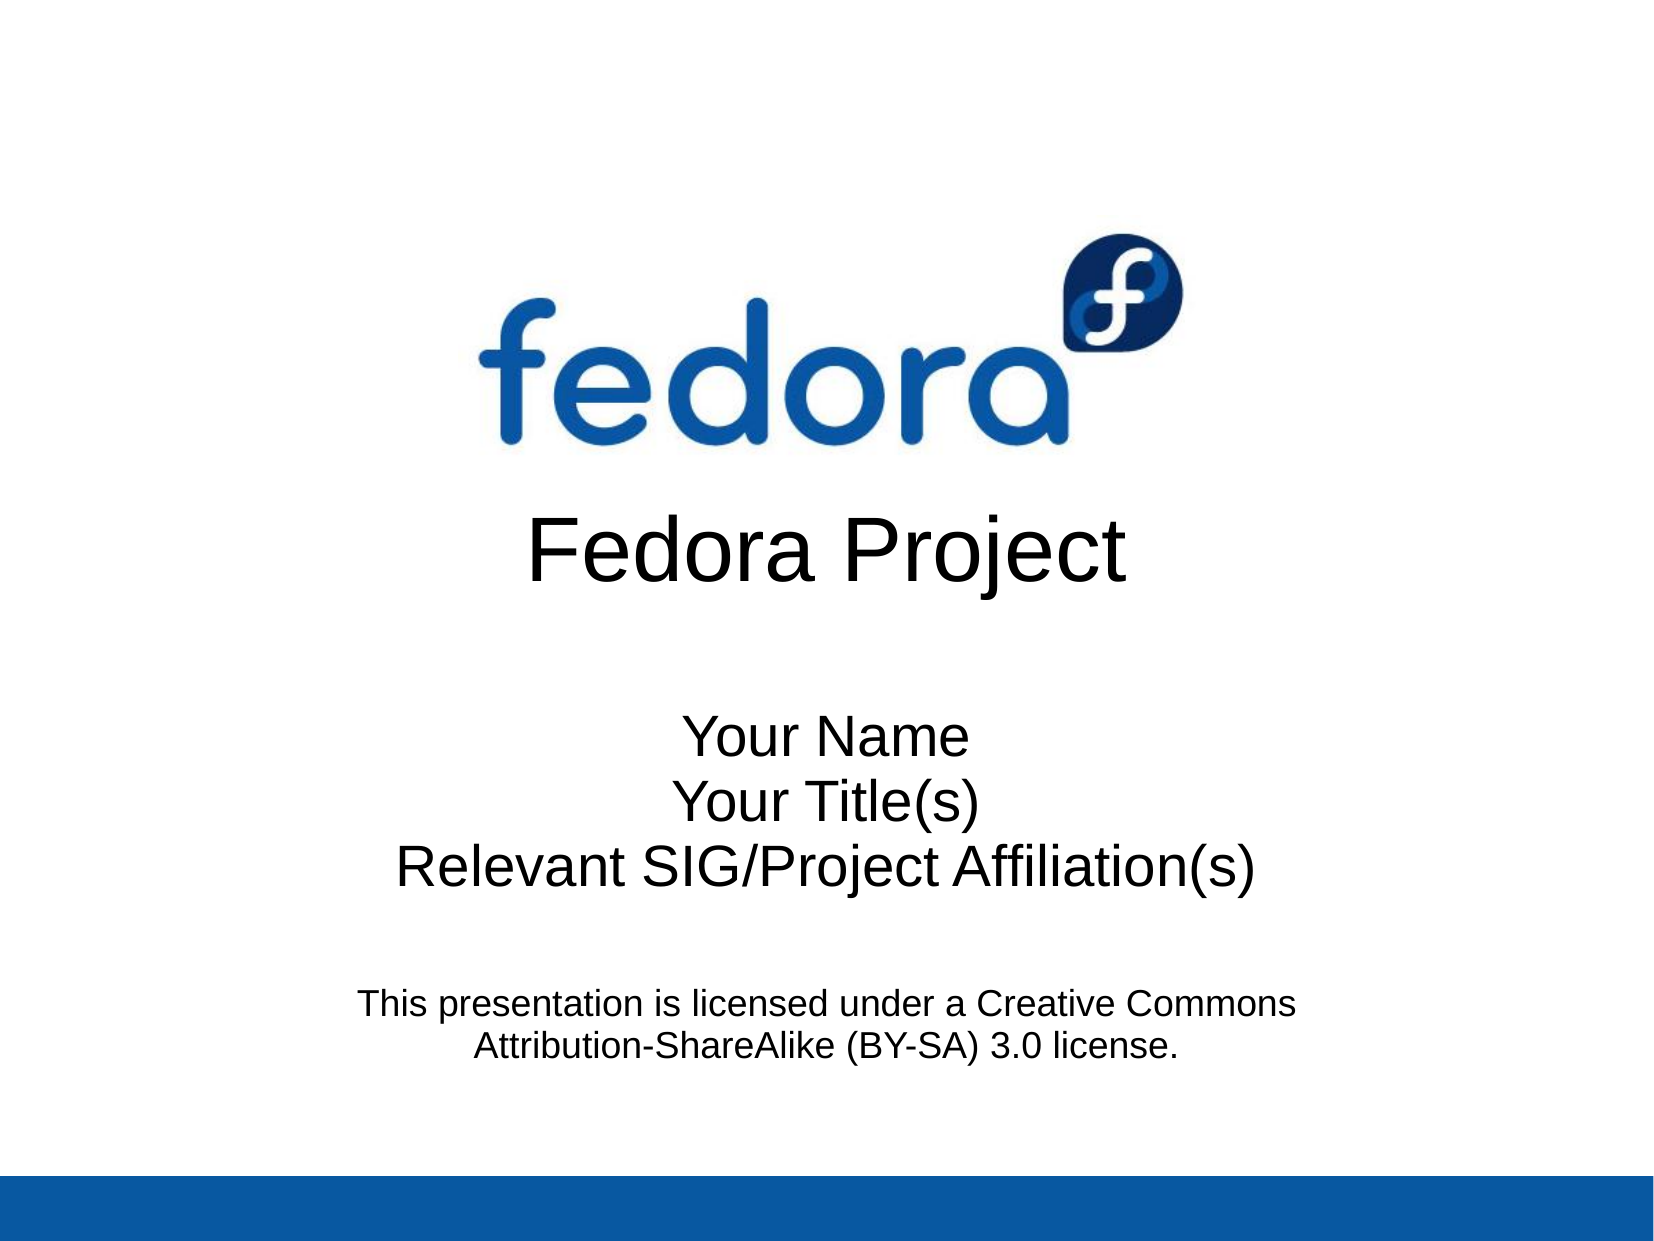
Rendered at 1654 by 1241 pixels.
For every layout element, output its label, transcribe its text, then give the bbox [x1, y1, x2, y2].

picture [458, 215, 1196, 467]
picture [0, 1176, 1654, 1241]
text_box This presentation is licensed under a Creative Commons Attribution-ShareAlike (BY-SA) 3.0 license. [226, 975, 1427, 1074]
title Fedora Project Your Name Your Title(s) Relevant SIG/Project Affiliation(s) [0, 66, 1654, 1126]
